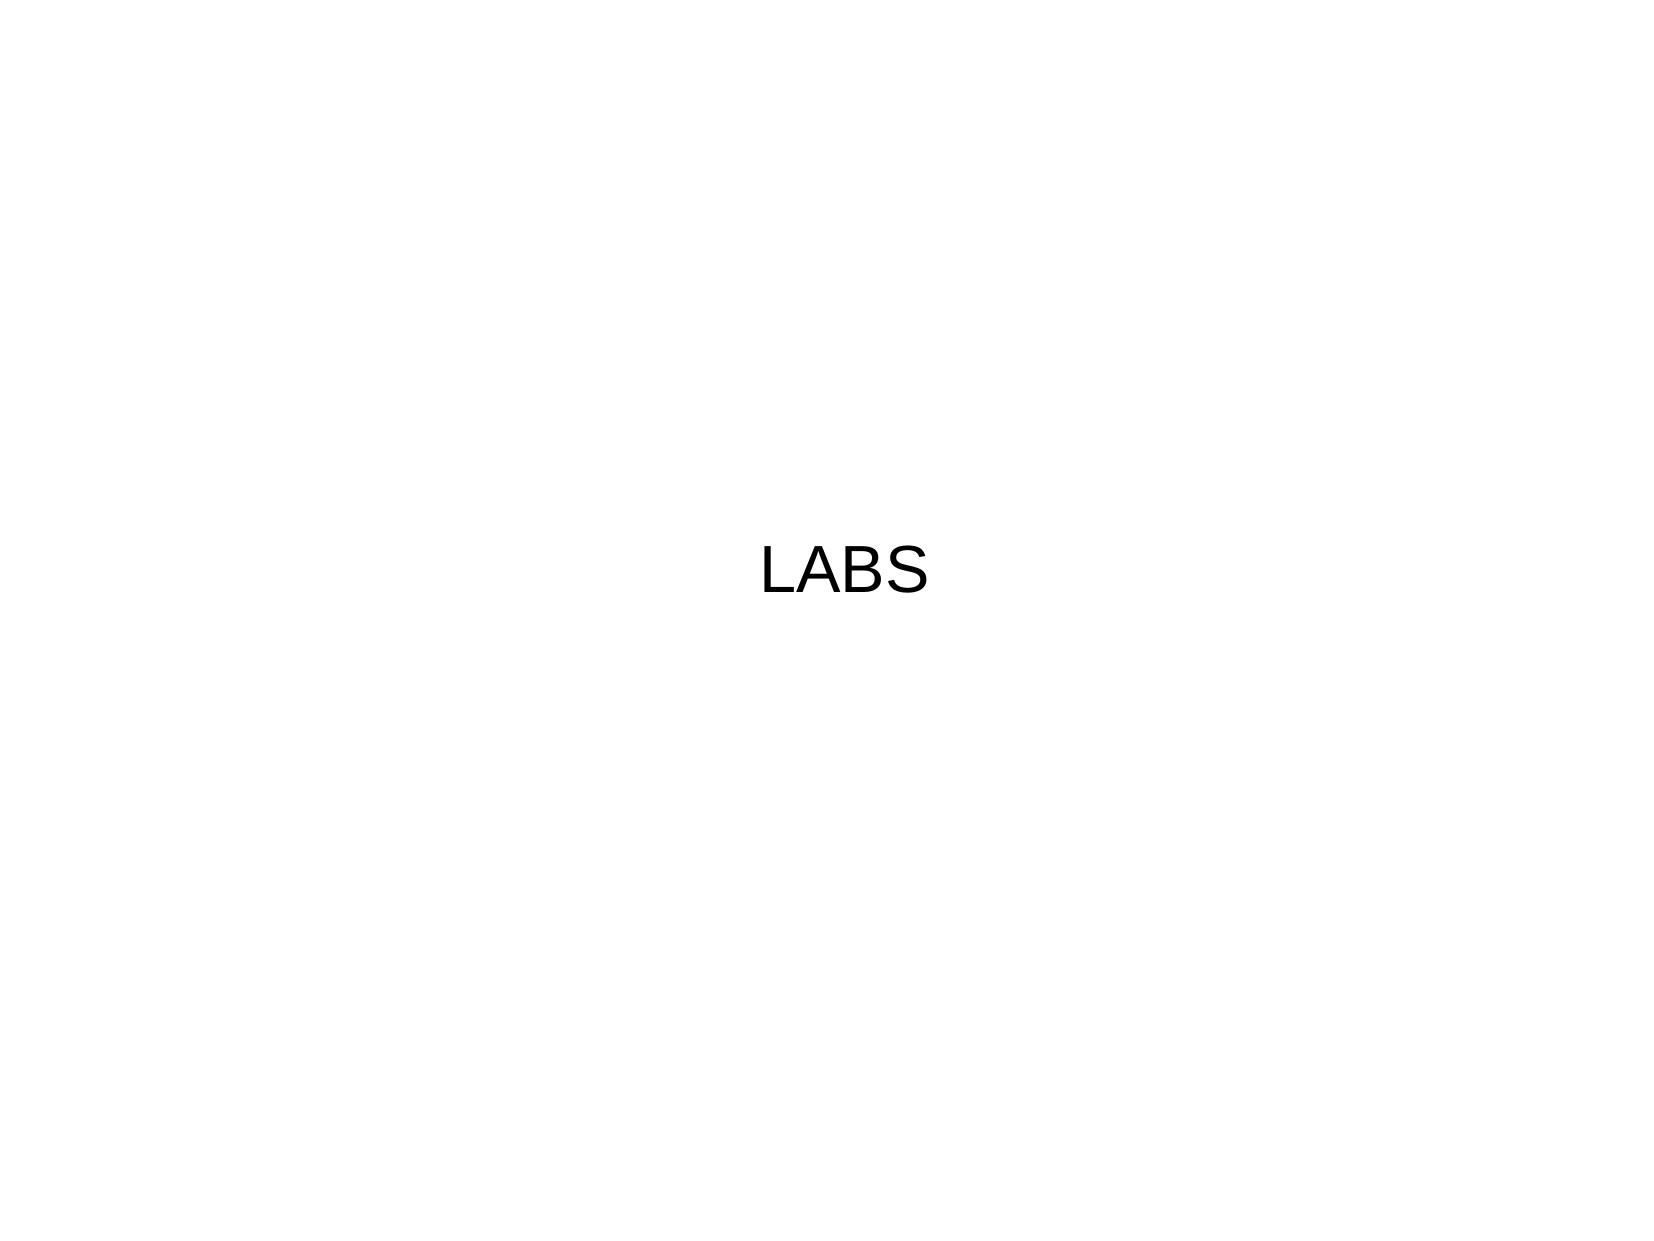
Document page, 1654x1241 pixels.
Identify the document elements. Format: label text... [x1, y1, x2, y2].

subtitle LABS [82, 37, 1571, 1102]
